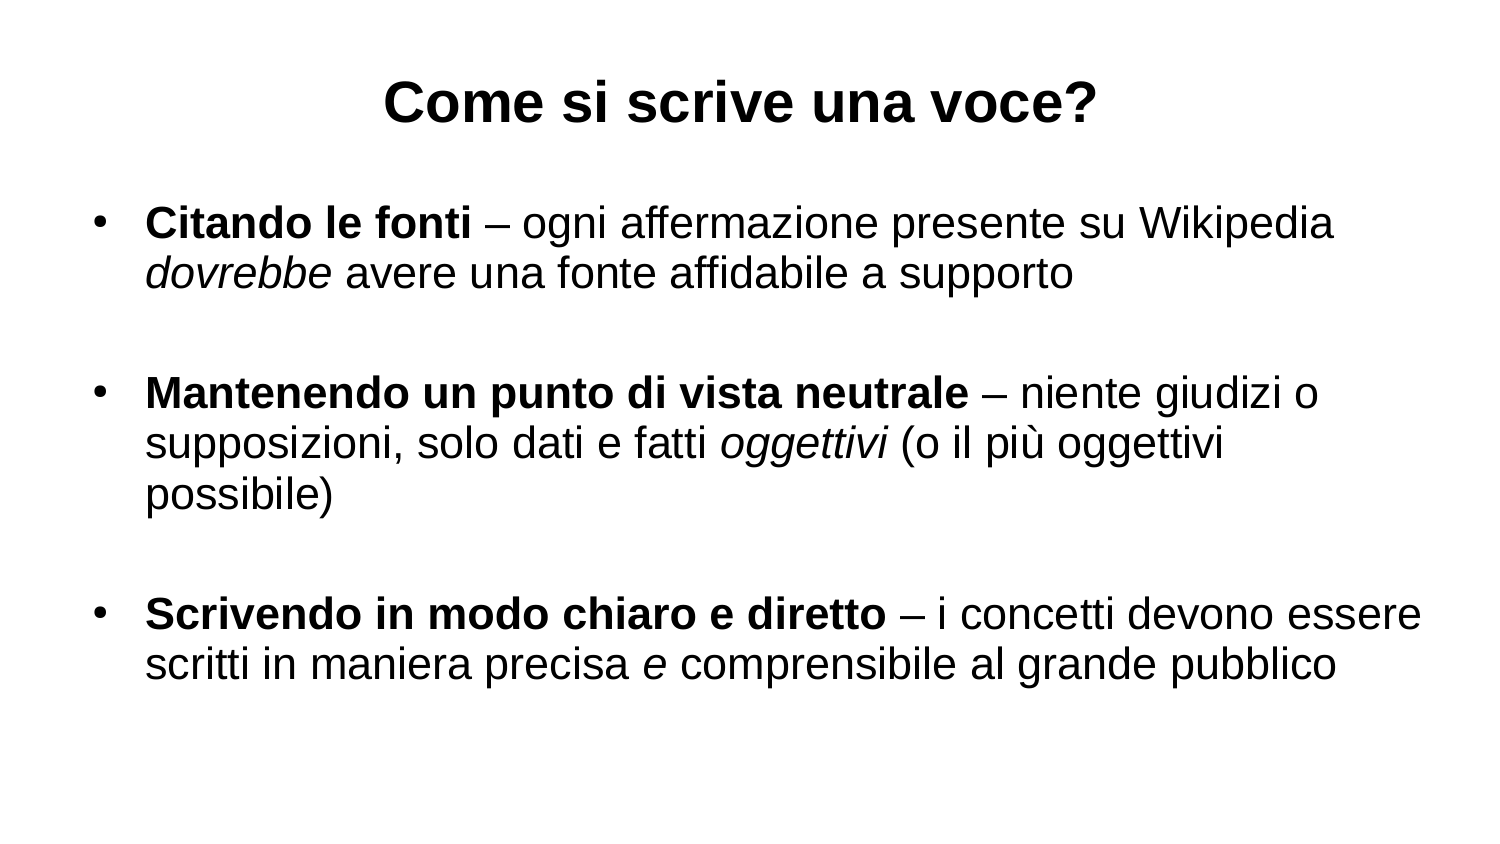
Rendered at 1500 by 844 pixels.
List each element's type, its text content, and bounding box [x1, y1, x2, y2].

list Citando le fonti – ogni affermazione presente su Wikipedia dovrebbe avere una fonte affidabile a supporto Mantenendo un punto di vista neutrale – niente giudizi o supposizioni, solo dati e fatti oggettivi (o il più oggettivi possibile) Scrivendo in modo chiaro e diretto – i concetti devono essere scritti in maniera precisa e comprensibile al grande pubblico [75, 197, 1425, 745]
title Come si scrive una voce? [75, 33, 1425, 175]
